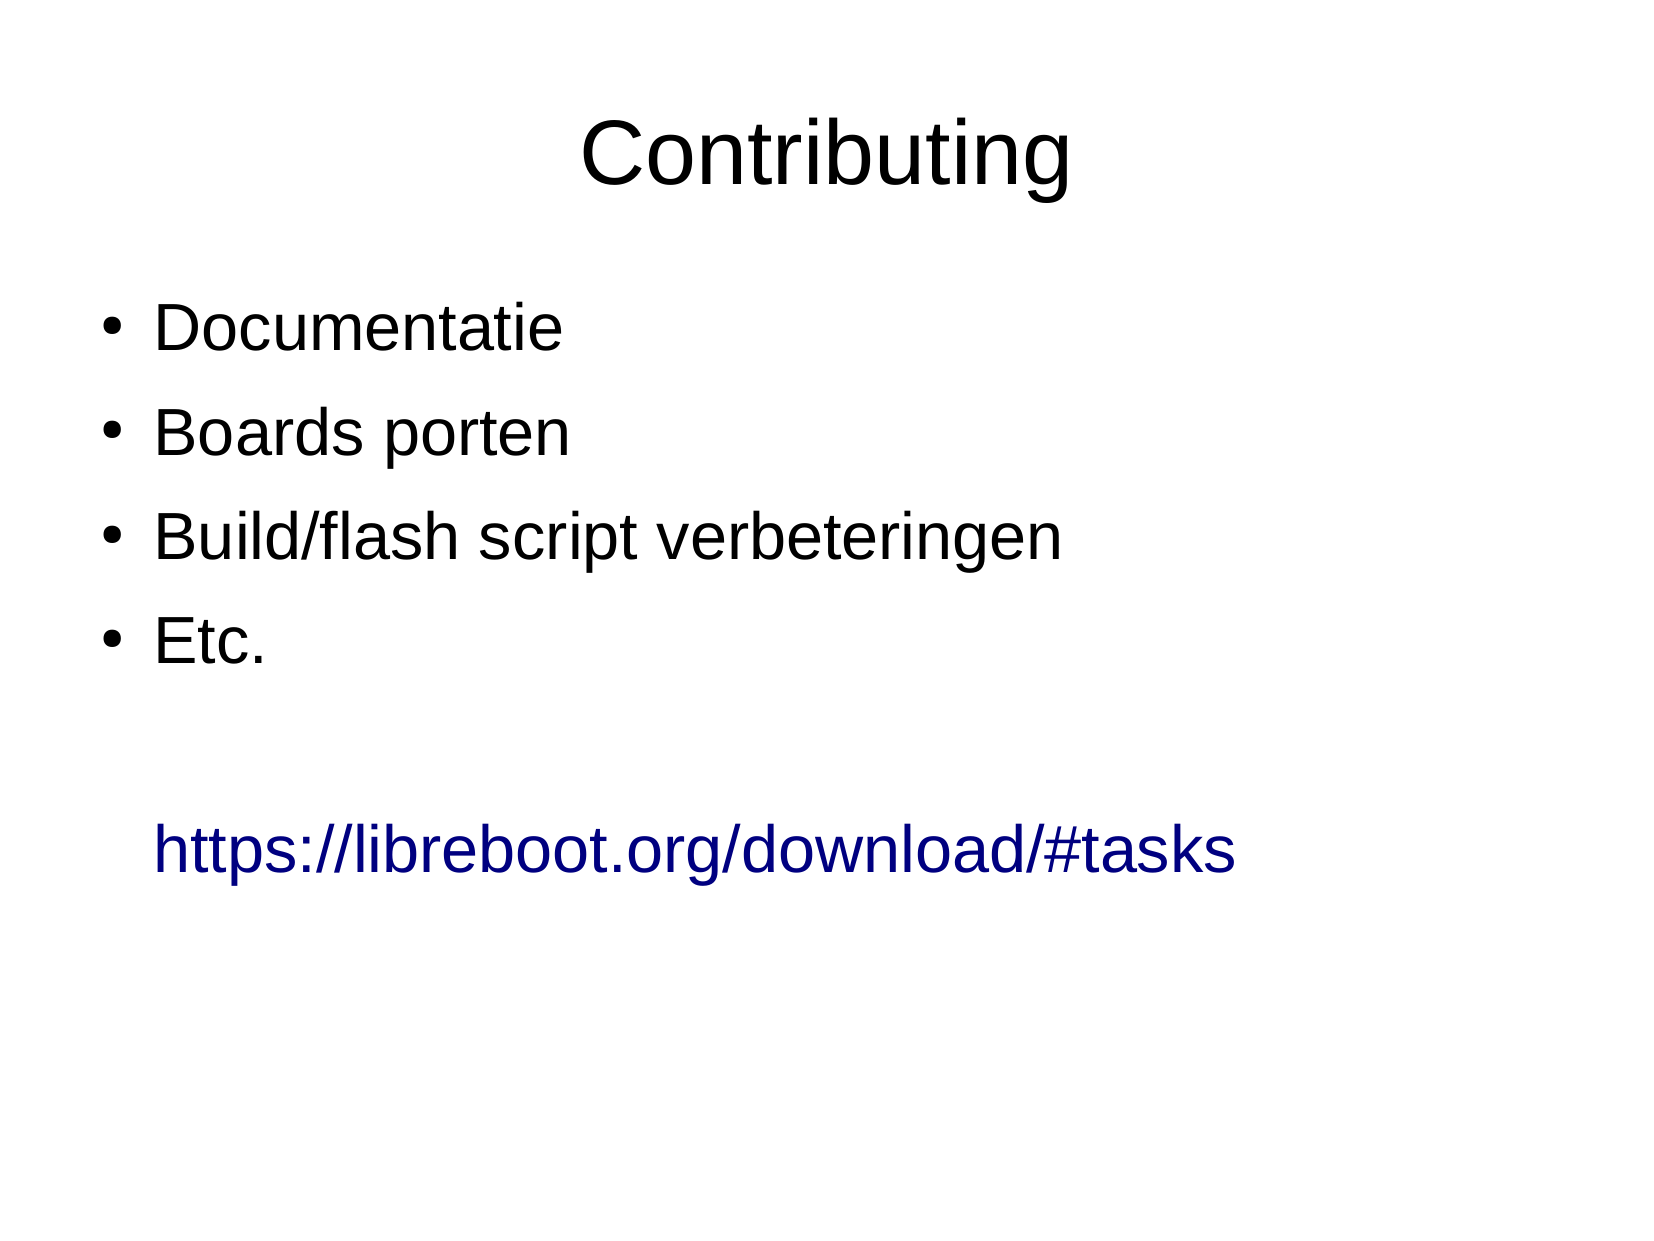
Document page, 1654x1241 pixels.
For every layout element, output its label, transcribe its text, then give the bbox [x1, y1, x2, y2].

text_box [82, 290, 1571, 1010]
title Contributing [82, 49, 1571, 257]
